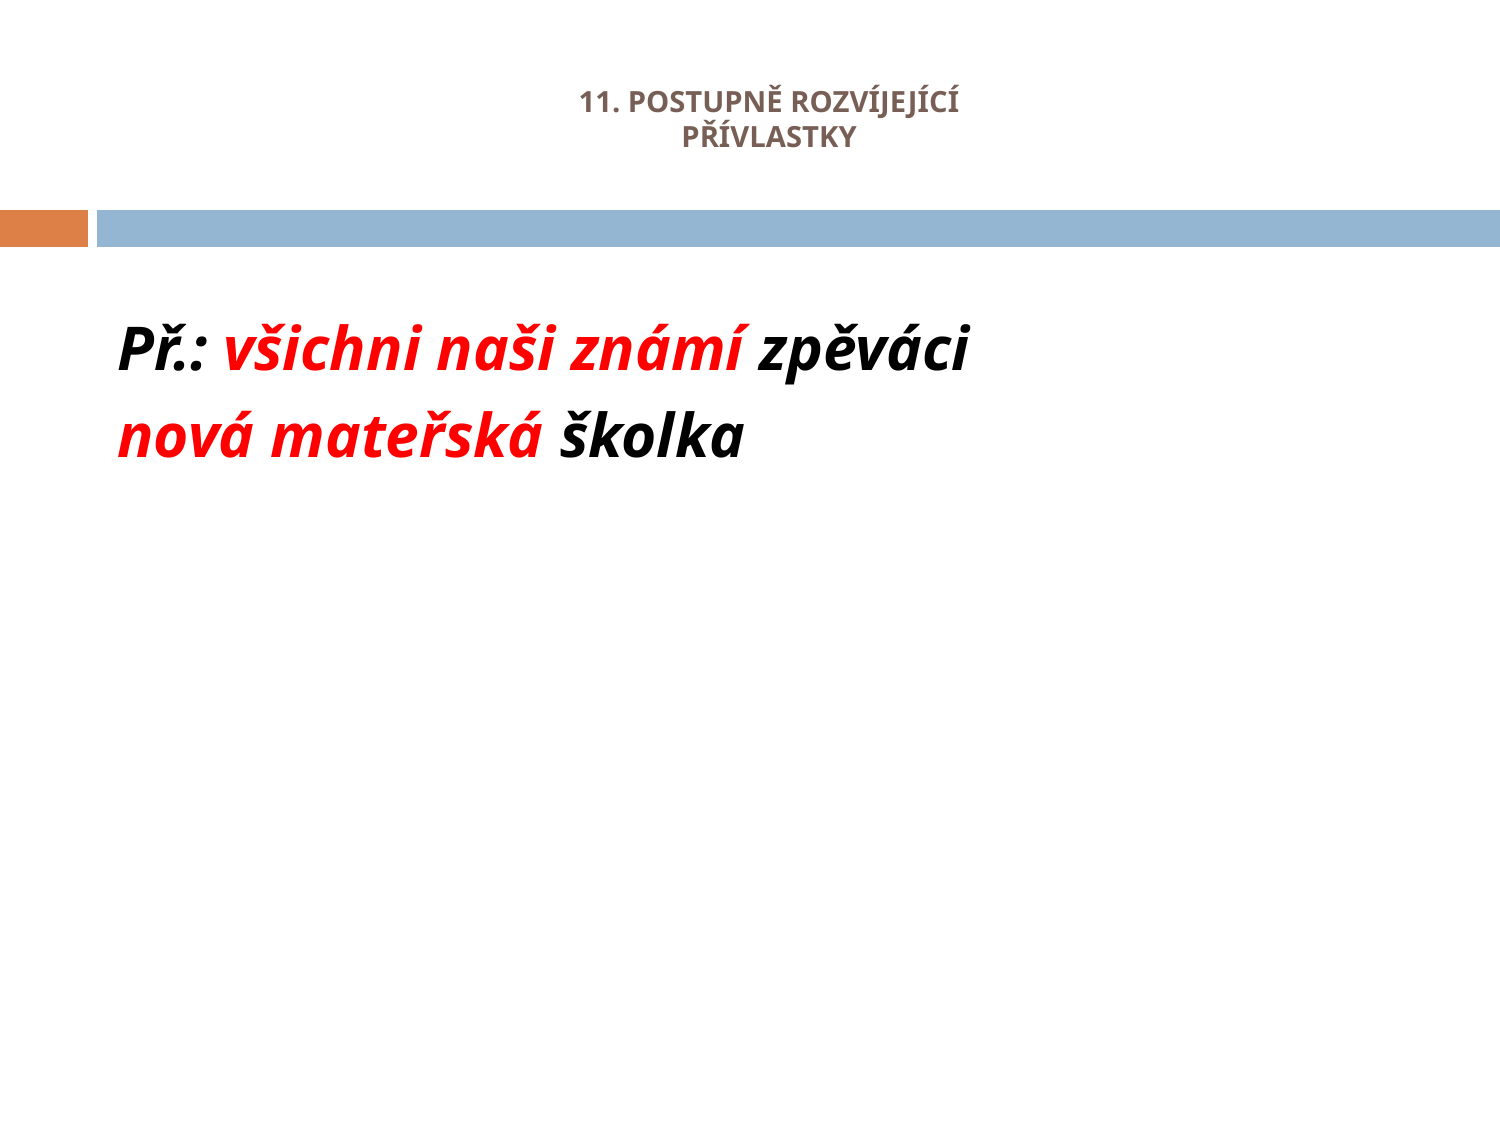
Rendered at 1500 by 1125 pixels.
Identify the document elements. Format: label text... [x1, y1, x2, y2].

list Př.: všichni naši známí zpěváci nová mateřská školka [50, 302, 1476, 998]
title 11. POSTUPNĚ ROZVÍJEJÍCÍ PŘÍVLASTKY [100, 37, 1438, 201]
